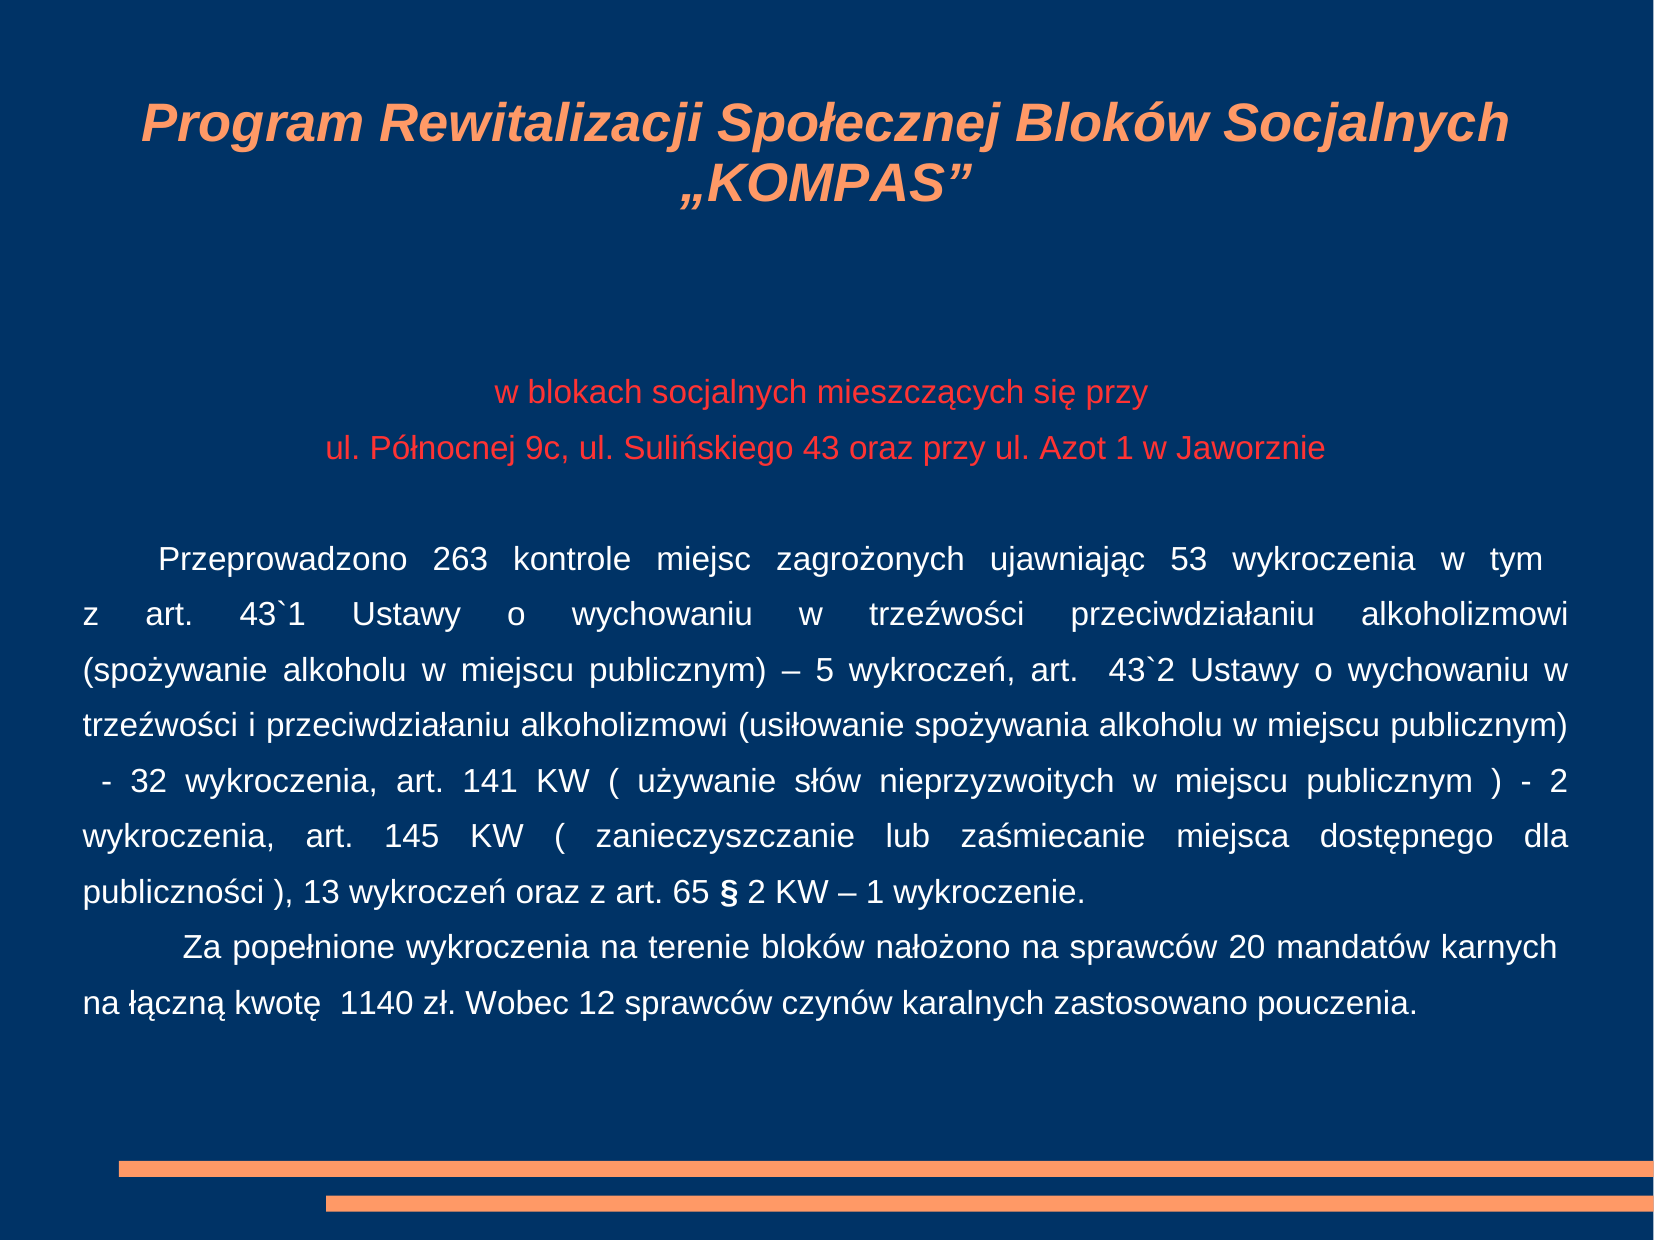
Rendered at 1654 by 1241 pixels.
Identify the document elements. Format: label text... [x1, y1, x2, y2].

list w blokach socjalnych mieszczących się przy ul. Północnej 9c, ul. Sulińskiego 43 oraz przy ul. Azot 1 w Jaworznie Przeprowadzono 263 kontrole miejsc zagrożonych ujawniając 53 wykroczenia w tym z art. 43`1 Ustawy o wychowaniu w trzeźwości przeciwdziałaniu alkoholizmowi (spożywanie alkoholu w miejscu publicznym) – 5 wykroczeń, art. 43`2 Ustawy o wychowaniu w trzeźwości i przeciwdziałaniu alkoholizmowi (usiłowanie spożywania alkoholu w miejscu publicznym) - 32 wykroczenia, art. 141 KW ( używanie słów nieprzyzwoitych w miejscu publicznym ) - 2 wykroczenia, art. 145 KW ( zanieczyszczanie lub zaśmiecanie miejsca dostępnego dla publiczności ), 13 wykroczeń oraz z art. 65 § 2 KW – 1 wykroczenie. Za popełnione wykroczenia na terenie bloków nałożono na sprawców 20 mandatów karnych na łączną kwotę 1140 zł. Wobec 12 sprawców czynów karalnych zastosowano pouczenia. [82, 355, 1571, 1174]
title Program Rewitalizacji Społecznej Bloków Socjalnych „KOMPAS” [82, 49, 1571, 257]
